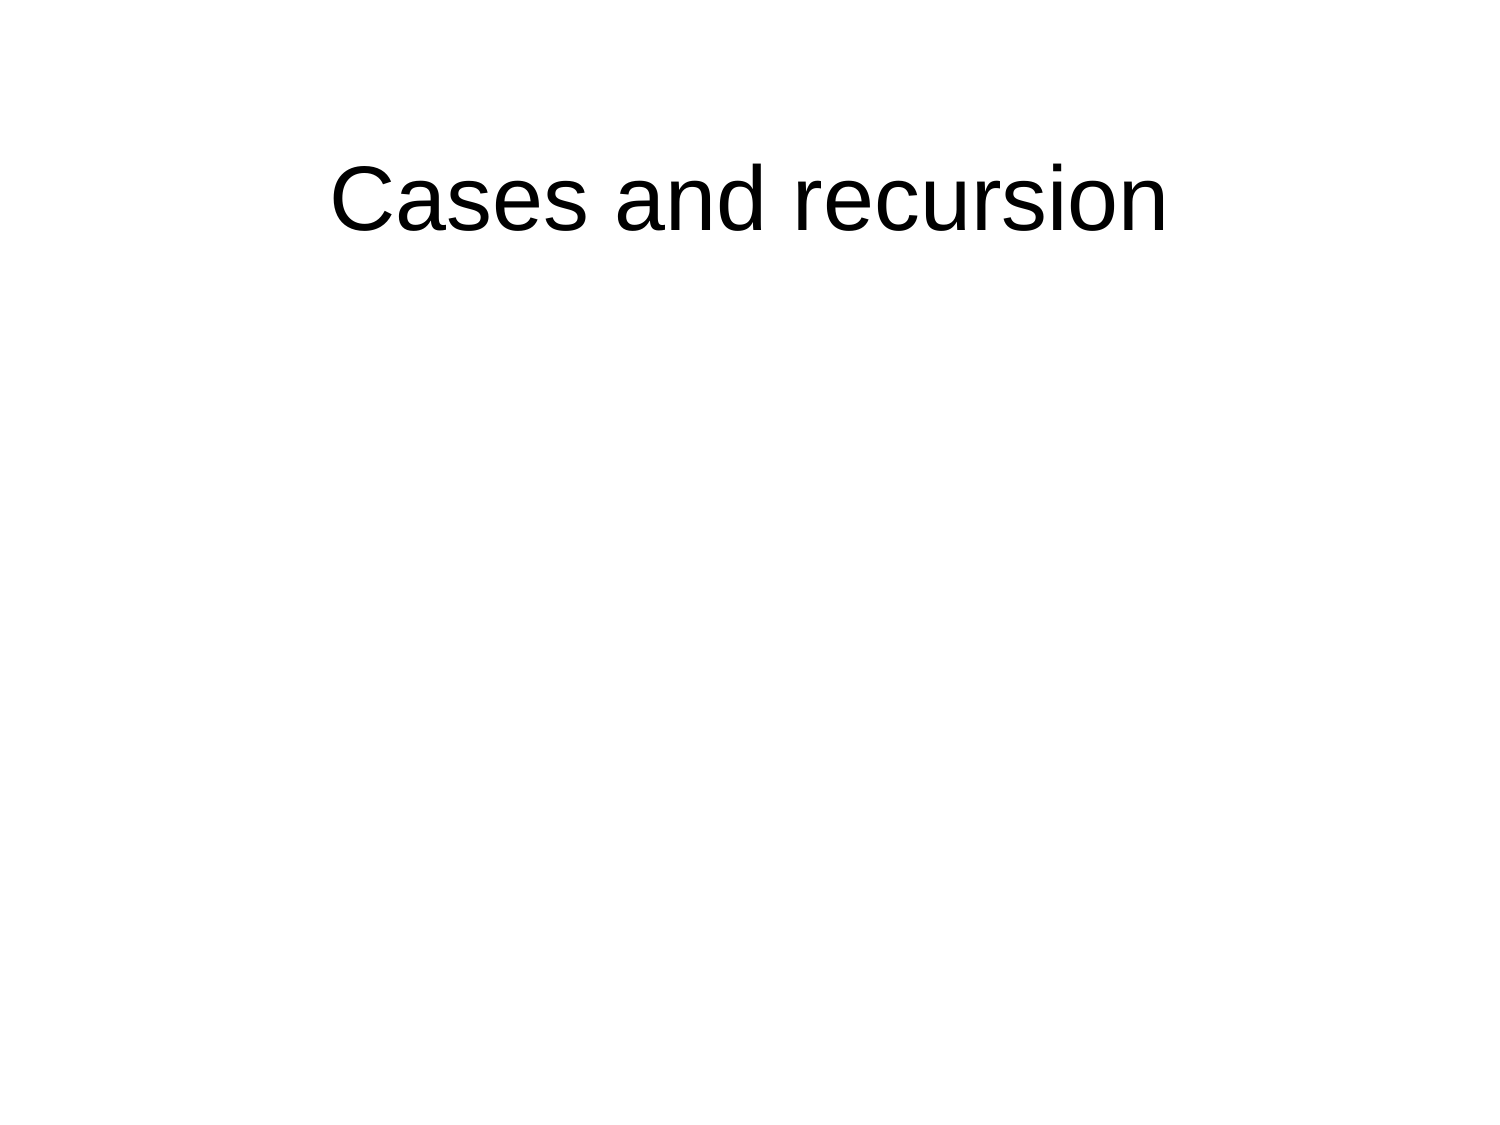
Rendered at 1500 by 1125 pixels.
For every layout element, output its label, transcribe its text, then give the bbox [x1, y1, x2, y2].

title Cases and recursion [112, 99, 1388, 288]
